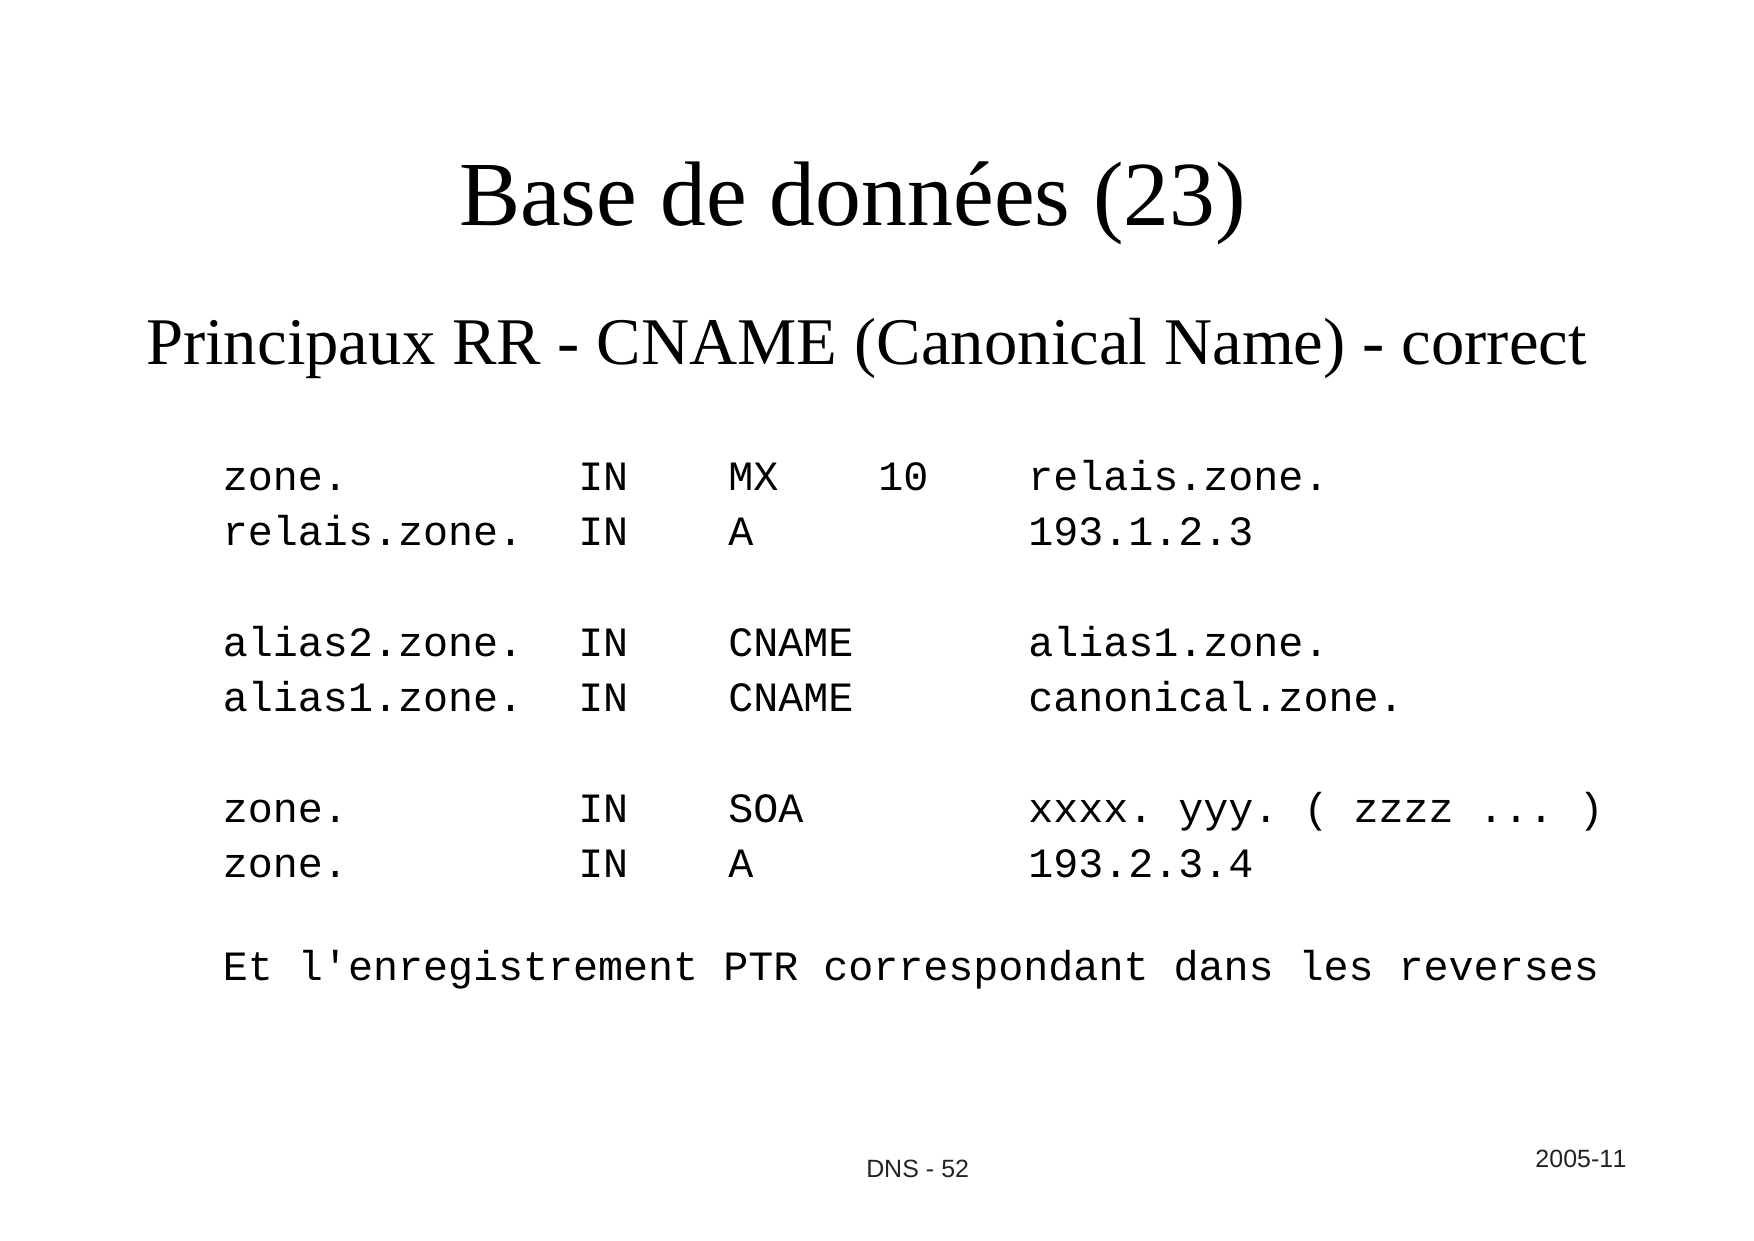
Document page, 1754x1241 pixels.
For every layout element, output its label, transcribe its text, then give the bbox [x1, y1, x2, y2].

list Principaux RR - CNAME (Canonical Name) - correct zone. IN MX 10 relais.zone. relais.zone. IN A 193.1.2.3 alias2.zone. IN CNAME alias1.zone. alias1.zone. IN CNAME canonical.zone. zone. IN SOA xxxx. yyy. ( zzzz ... ) zone. IN A 193.2.3.4 Et l'enregistrement PTR correspondant dans les reverses [113, 297, 1689, 998]
title Base de données (23) [174, 109, 1533, 280]
